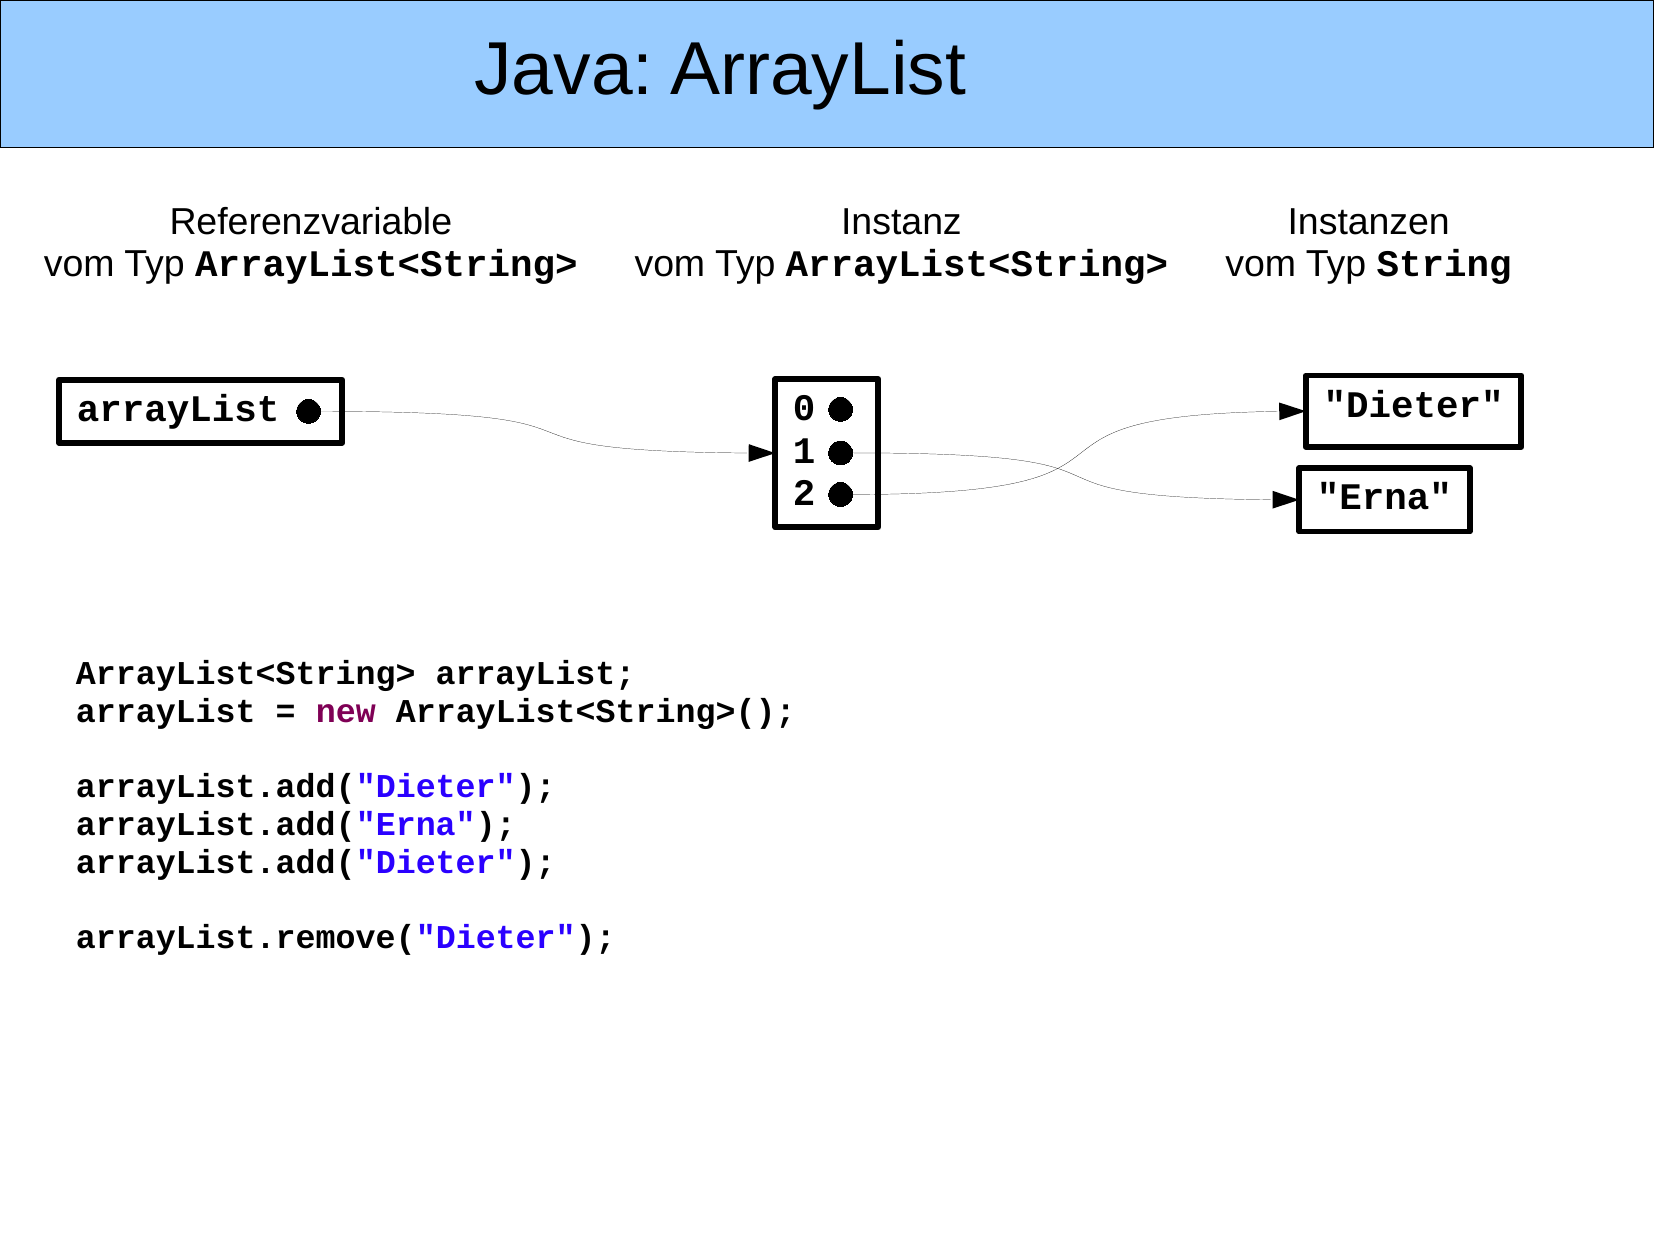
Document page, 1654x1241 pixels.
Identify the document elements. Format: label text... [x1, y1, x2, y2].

text_box [0, 0, 1654, 148]
text_box 0 1 2 [775, 379, 879, 528]
text_box Instanz vom Typ ArrayList<String> [619, 193, 1182, 296]
text_box [828, 482, 853, 507]
text_box arrayList [59, 379, 343, 443]
text_box Instanzen vom Typ String [1210, 193, 1527, 296]
text_box "Dieter" [1305, 375, 1522, 447]
text_box [828, 397, 853, 422]
text_box Java: ArrayList [459, 19, 982, 119]
text_box "Erna" [1299, 468, 1470, 532]
text_box [828, 441, 853, 465]
text_box [296, 399, 321, 424]
text_box ArrayList<String> arrayList; arrayList = new ArrayList<String>(); arrayList.add("Dieter"); arrayList.add("Erna"); arrayList.add("Dieter"); arrayList.remove("Dieter"); [61, 649, 1131, 1002]
text_box Referenzvariable vom Typ ArrayList<String> [29, 193, 591, 296]
